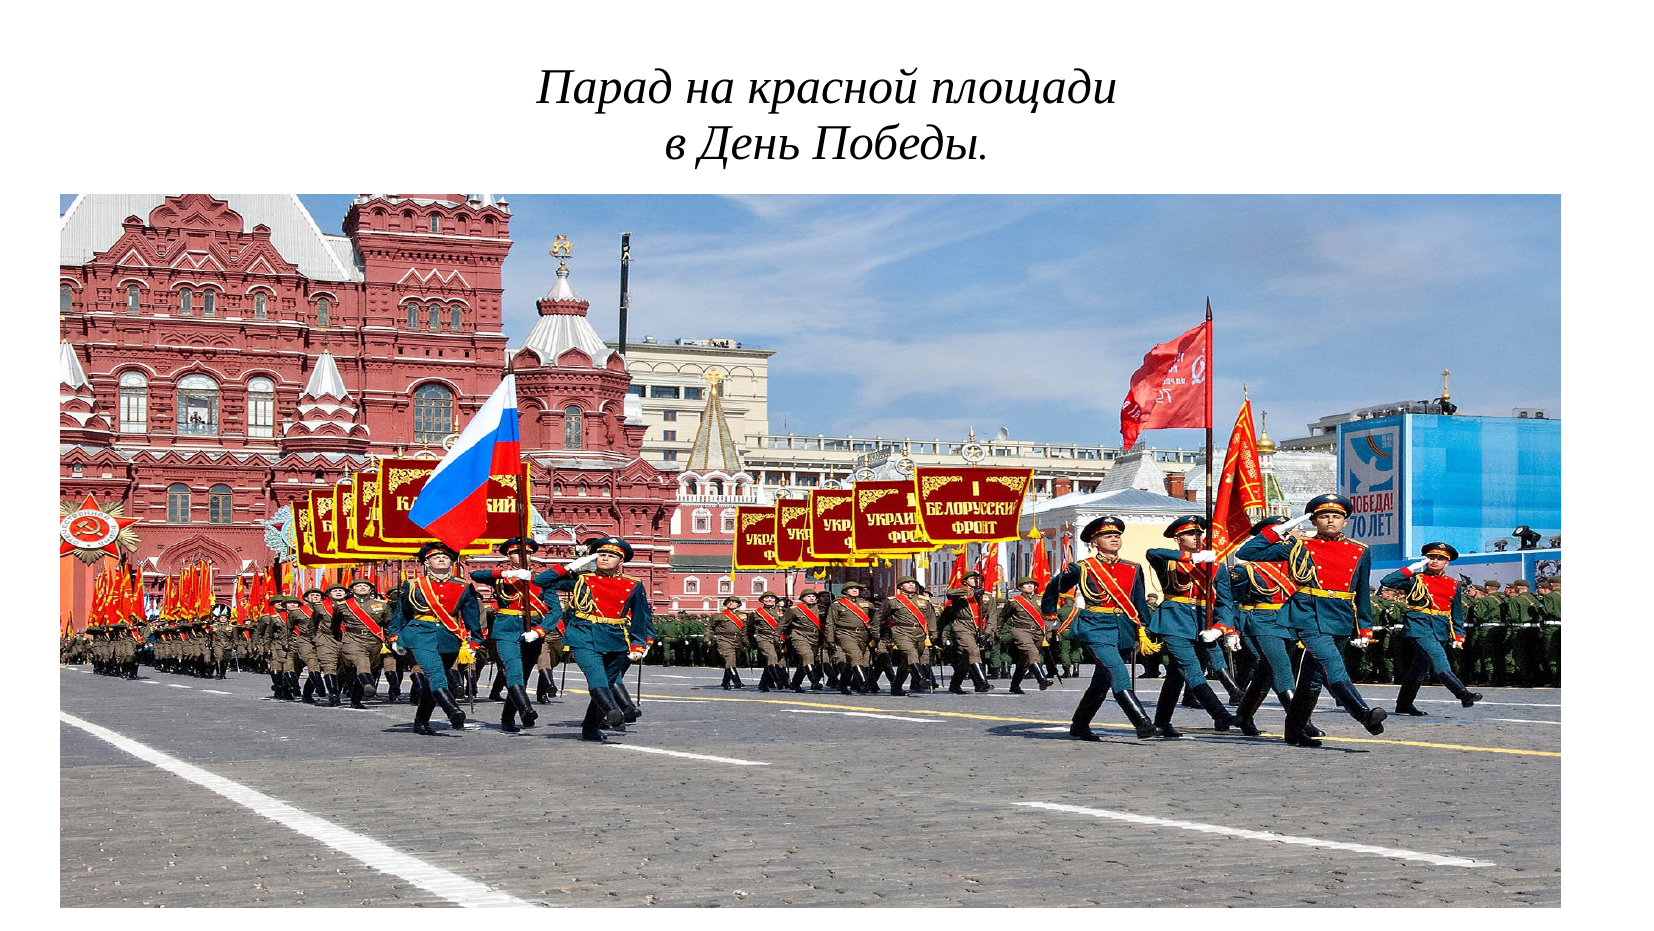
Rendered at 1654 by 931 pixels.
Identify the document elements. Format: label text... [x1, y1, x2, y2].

picture [60, 194, 1561, 908]
title Парад на красной площади в День Победы. [82, 37, 1571, 193]
